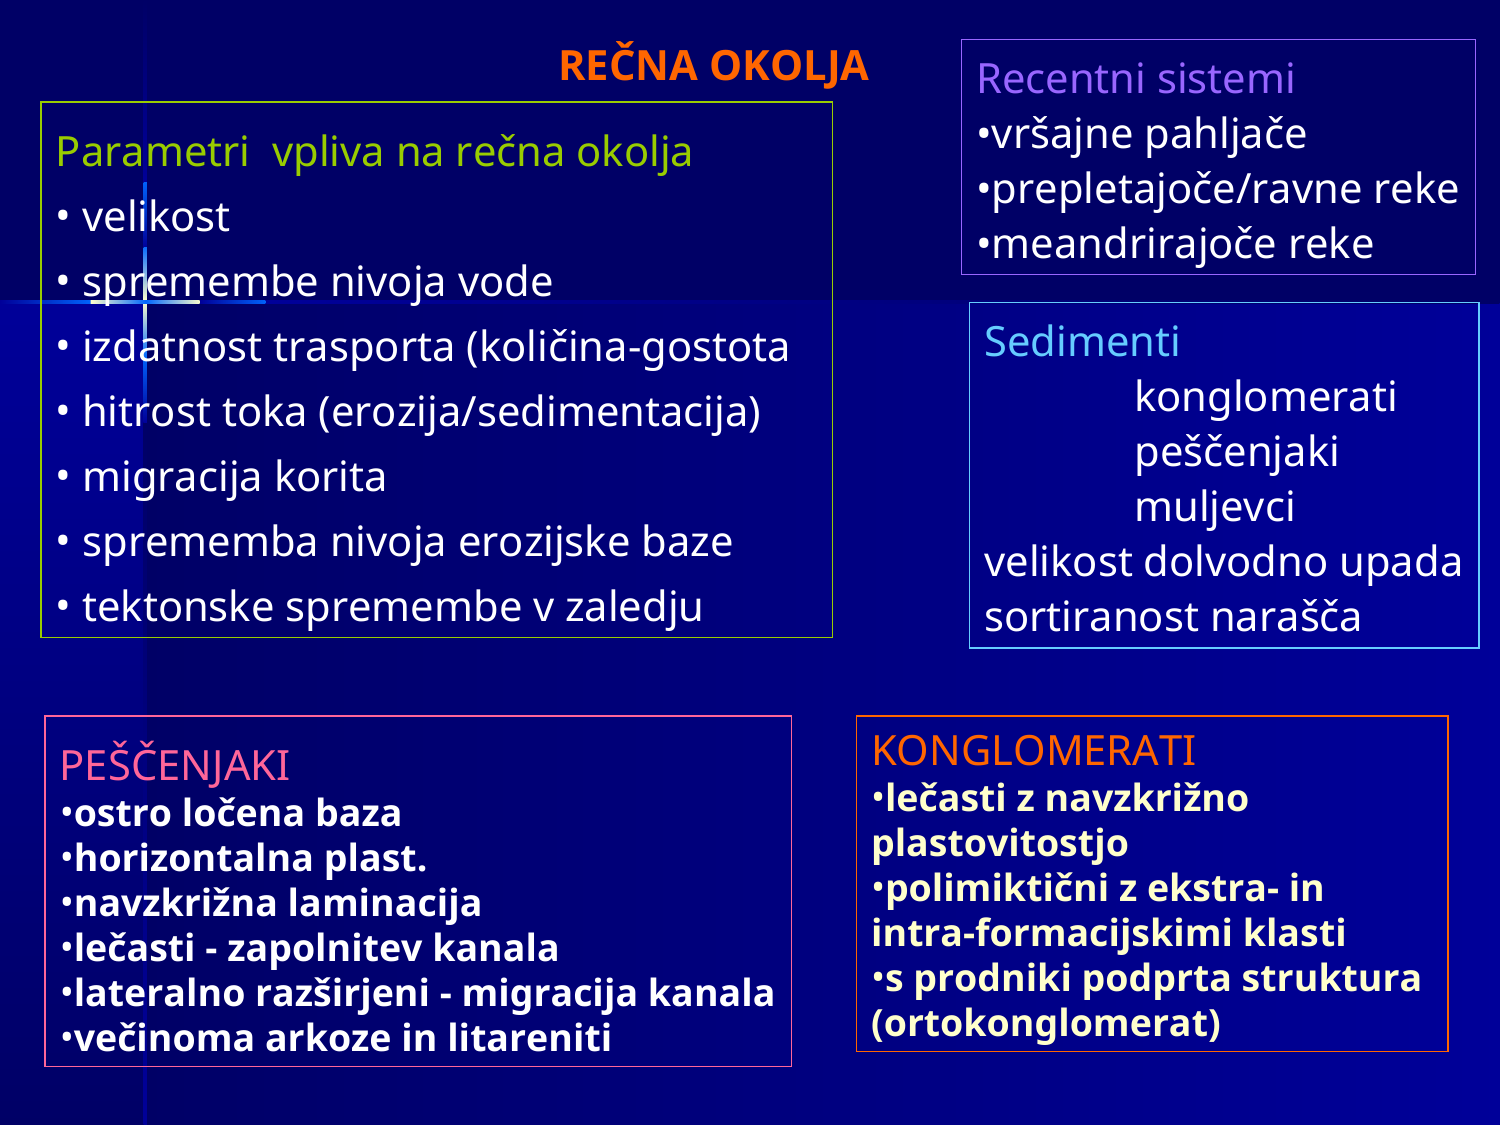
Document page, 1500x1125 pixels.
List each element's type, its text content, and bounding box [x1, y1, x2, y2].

text_box KONGLOMERATI lečasti z navzkrižno plastovitostjo polimiktični z ekstra- in intra-formacijskimi klasti s prodniki podprta struktura (ortokonglomerat) [856, 716, 1448, 1052]
text_box PEŠČENJAKI ostro ločena baza horizontalna plast. navzkrižna laminacija lečasti - zapolnitev kanala lateralno razširjeni - migracija kanala večinoma arkoze in litareniti [45, 716, 792, 1067]
text_box Sedimenti konglomerati peščenjaki muljevci velikost dolvodno upada sortiranost narašča [969, 302, 1479, 648]
text_box Parametri vpliva na rečna okolja velikost spremembe nivoja vode izdatnost trasporta (količina-gostota hitrost toka (erozija/sedimentacija) migracija korita sprememba nivoja erozijske baze tektonske spremembe v zaledju [41, 101, 833, 638]
text_box REČNA OKOLJA [543, 31, 885, 97]
text_box Recentni sistemi vršajne pahljače prepletajoče/ravne reke meandrirajoče reke [961, 39, 1476, 275]
